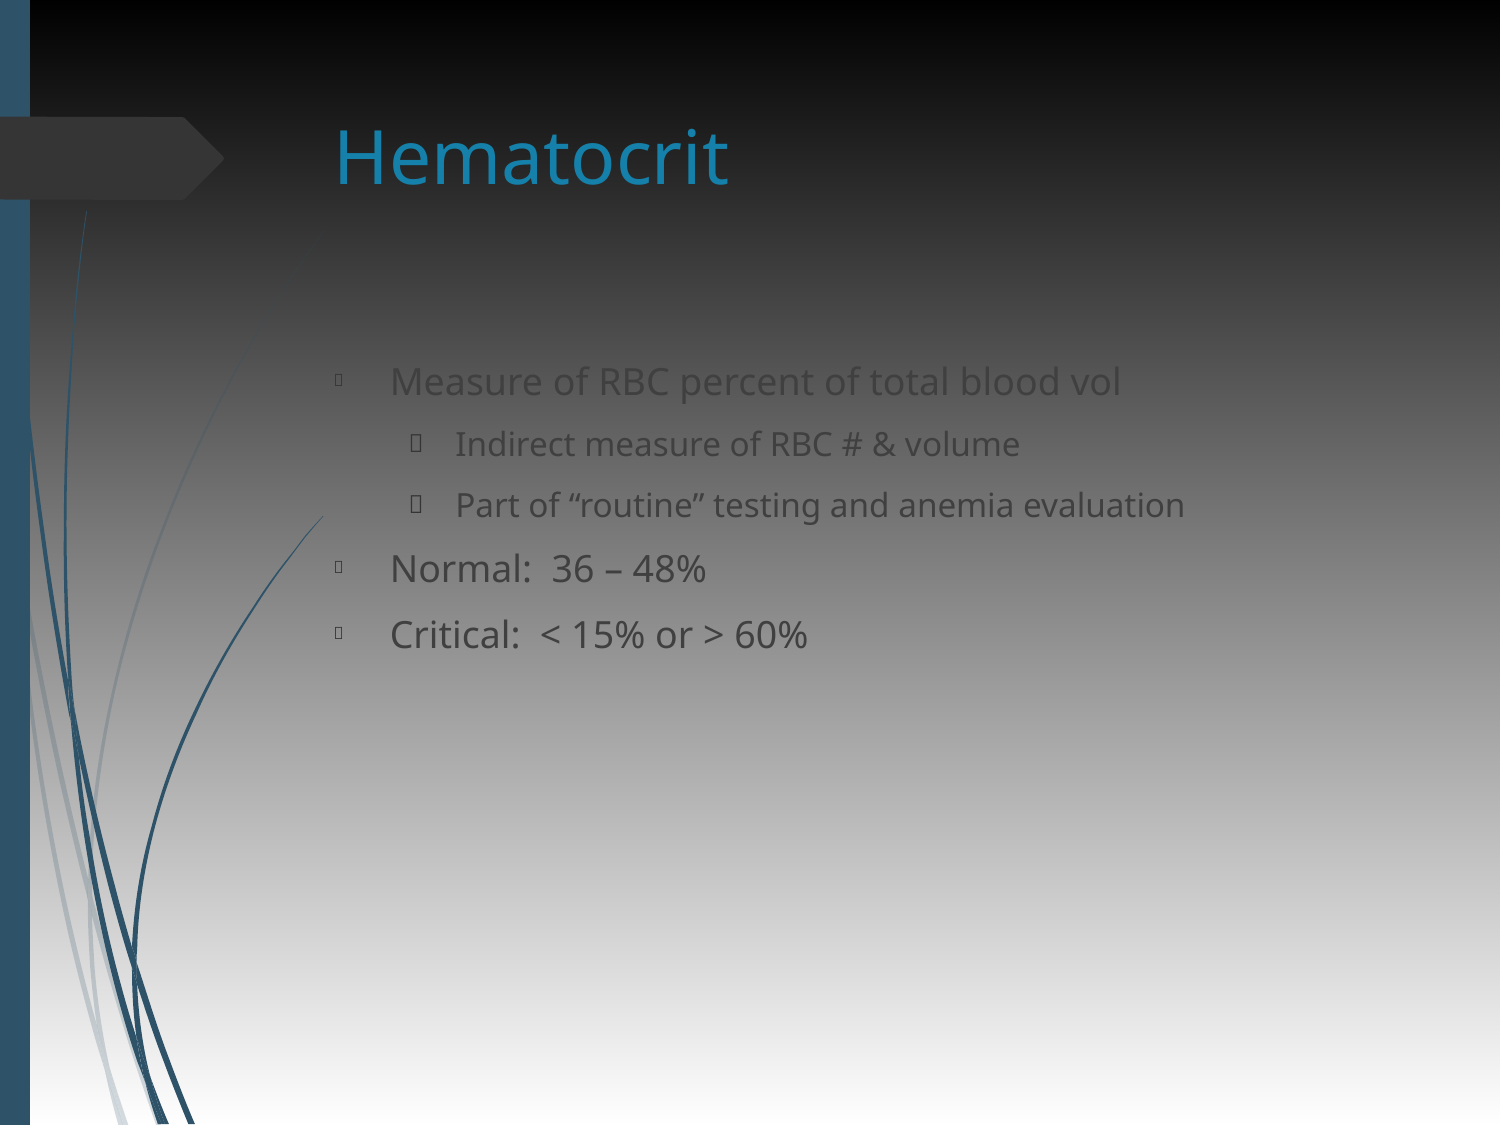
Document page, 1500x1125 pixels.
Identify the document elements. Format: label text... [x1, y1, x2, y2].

list Measure of RBC percent of total blood vol Indirect measure of RBC # & volume Part of “routine” testing and anemia evaluation Normal: 36 – 48% Critical: < 15% or > 60% [318, 350, 1400, 970]
title Hematocrit [319, 102, 1400, 313]
